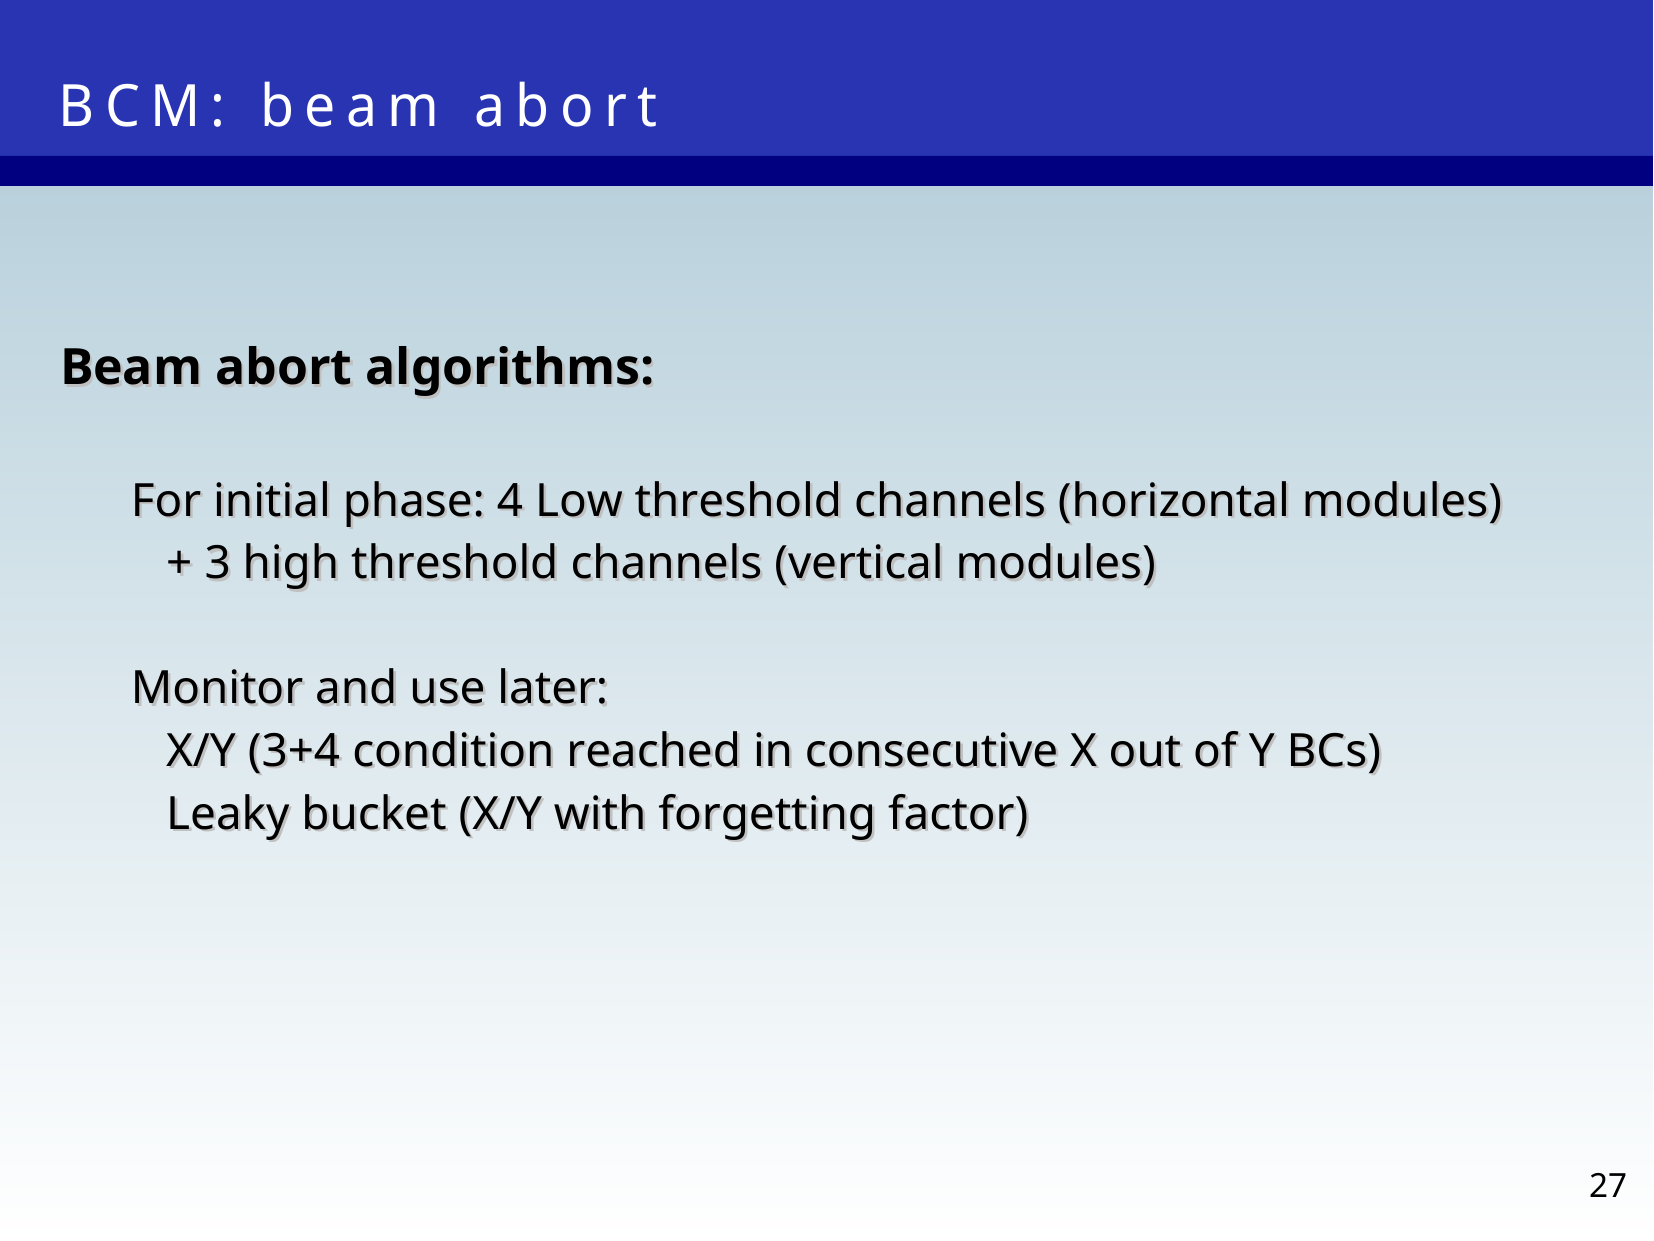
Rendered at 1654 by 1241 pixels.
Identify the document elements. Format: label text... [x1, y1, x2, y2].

text_box Beam abort algorithms: For initial phase: 4 Low threshold channels (horizontal modules) + 3 high threshold channels (vertical modules) Monitor and use later: X/Y (3+4 condition reached in consecutive X out of Y BCs) Leaky bucket (X/Y with forgetting factor) [60, 303, 1527, 871]
title BCM: beam abort [58, 29, 1613, 178]
